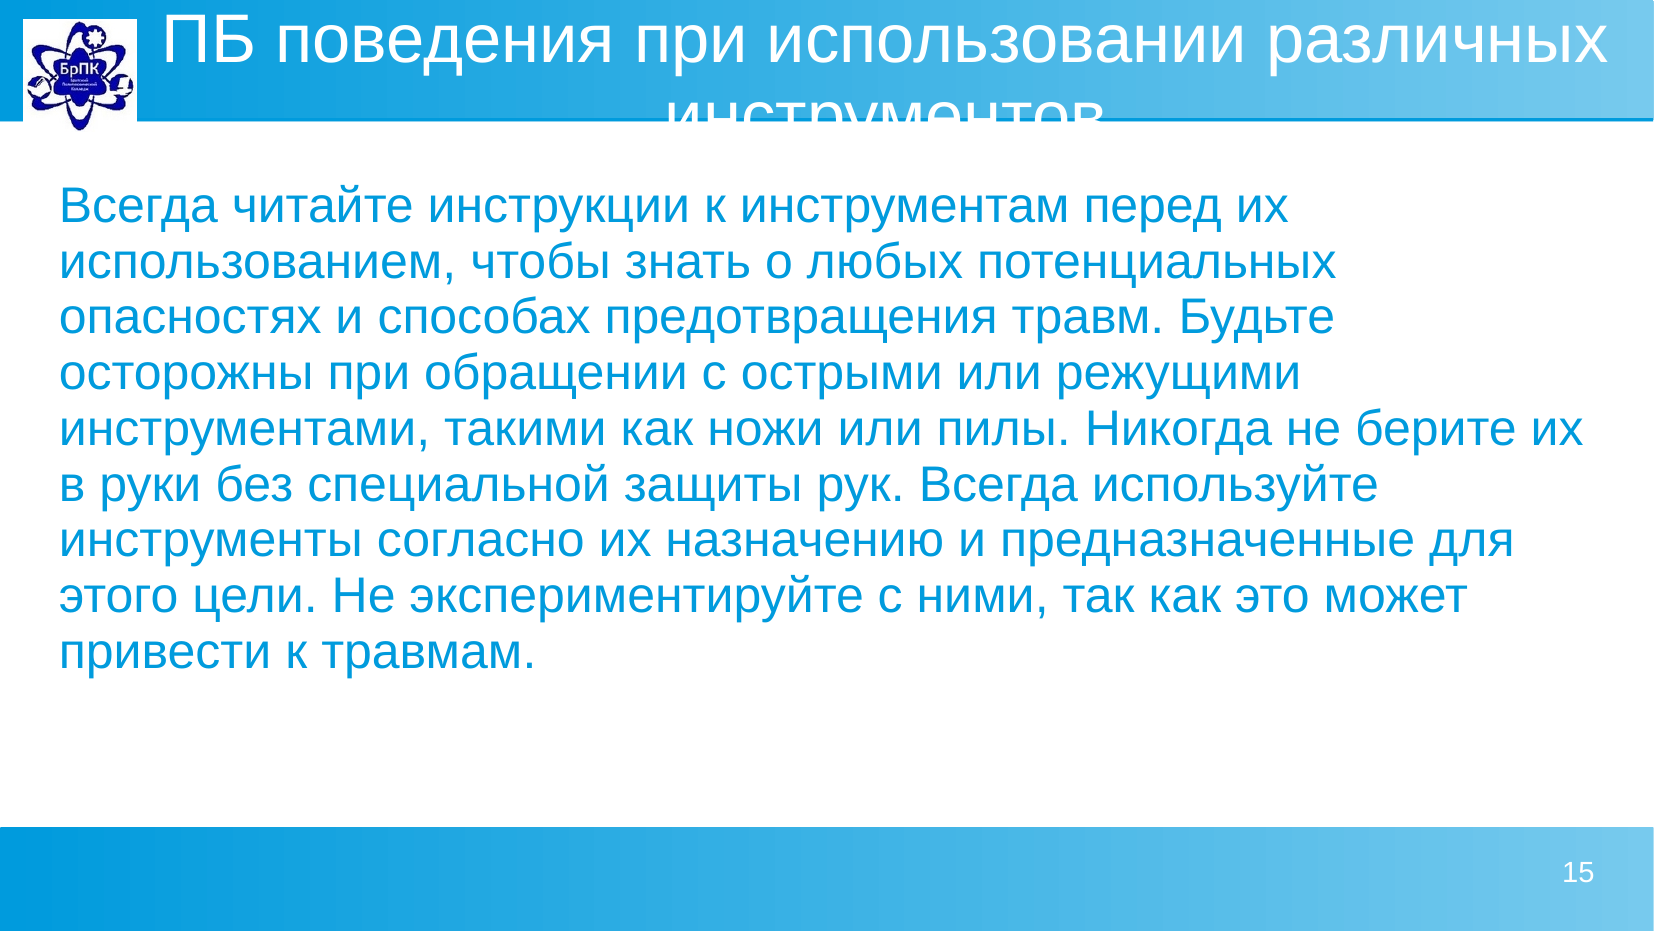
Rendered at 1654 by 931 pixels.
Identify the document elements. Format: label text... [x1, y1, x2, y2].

title ПБ поведения при использовании различных инструментов [118, 0, 1654, 154]
picture [23, 20, 137, 132]
list Всегда читайте инструкции к инструментам перед их использованием, чтобы знать о любых потенциальных опасностях и способах предотвращения травм. Будьте осторожны при обращении с острыми или режущими инструментами, такими как ножи или пилы. Никогда не берите их в руки без специальной защиты рук. Всегда используйте инструменты согласно их назначению и предназначенные для этого цели. Не экспериментируйте с ними, так как это может привести к травмам. [59, 177, 1595, 768]
